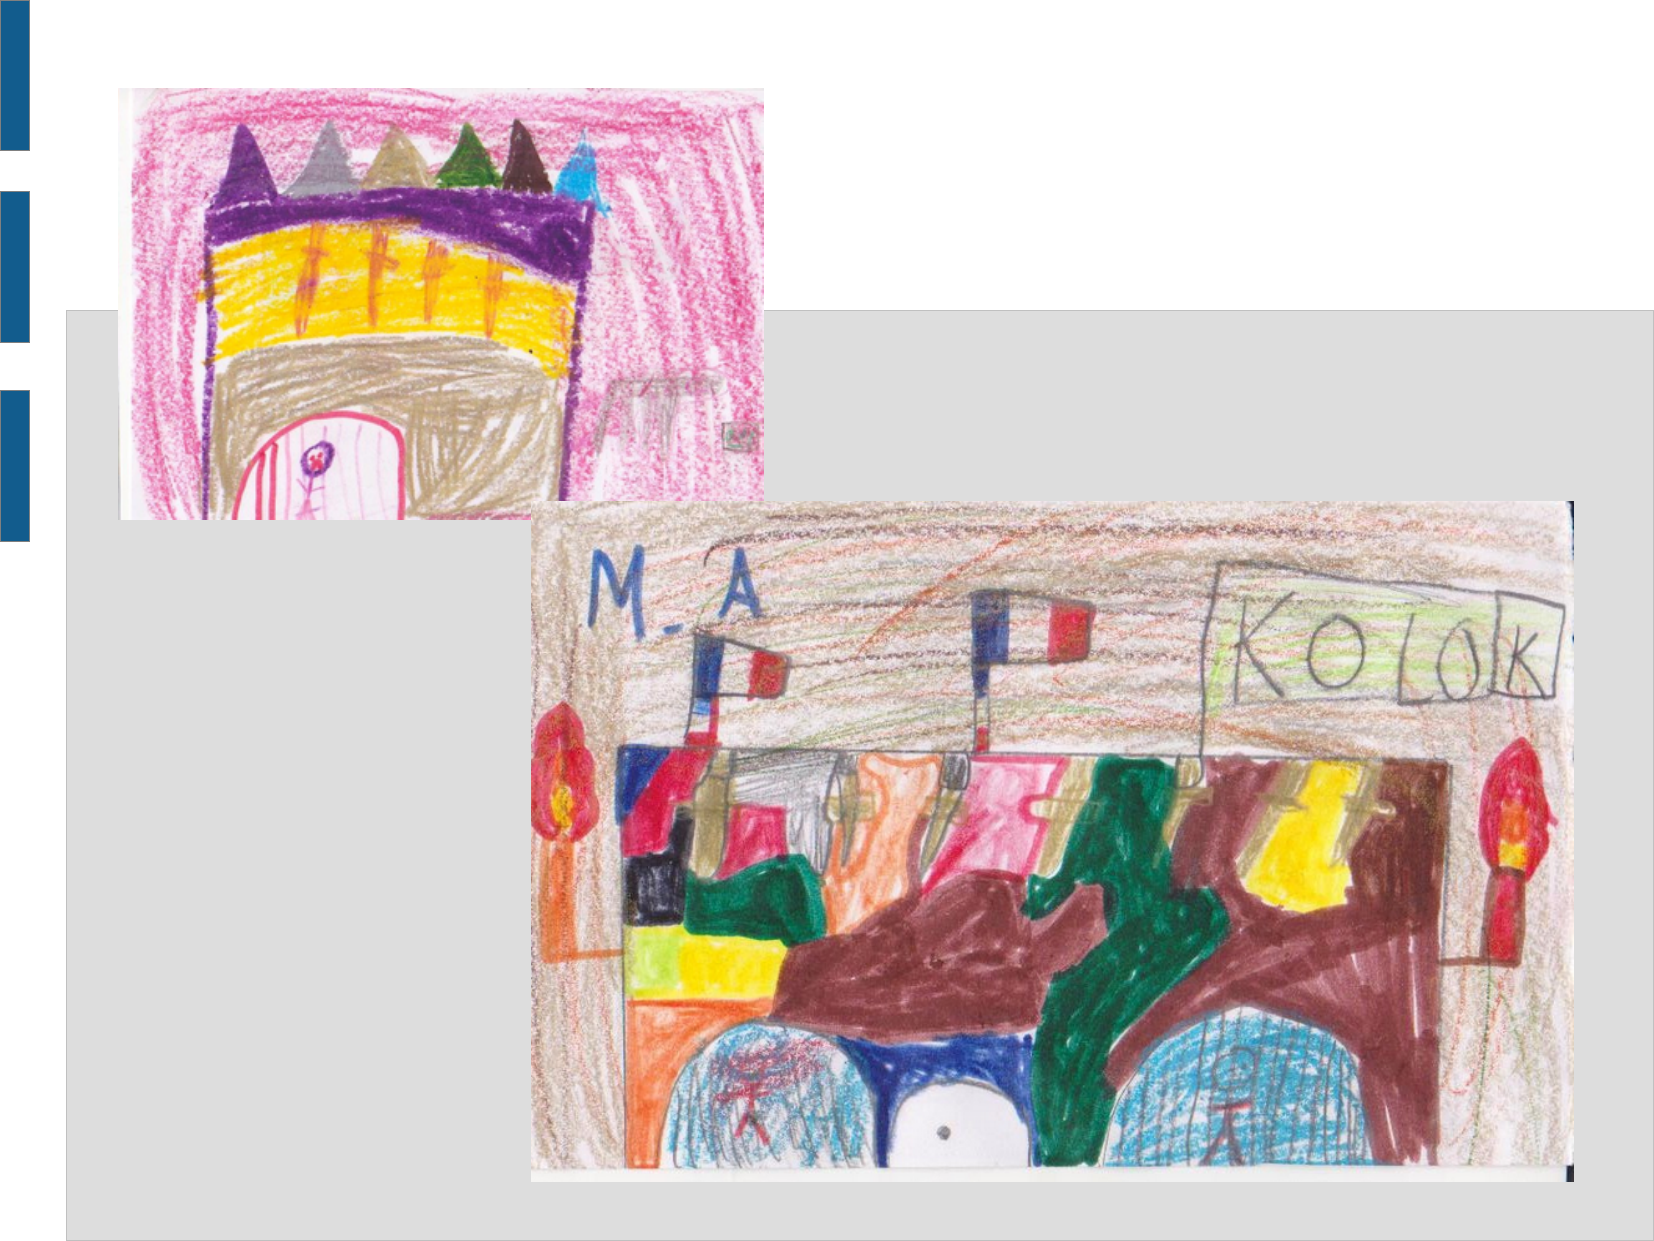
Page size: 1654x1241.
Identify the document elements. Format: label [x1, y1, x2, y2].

picture [118, 88, 1574, 1182]
